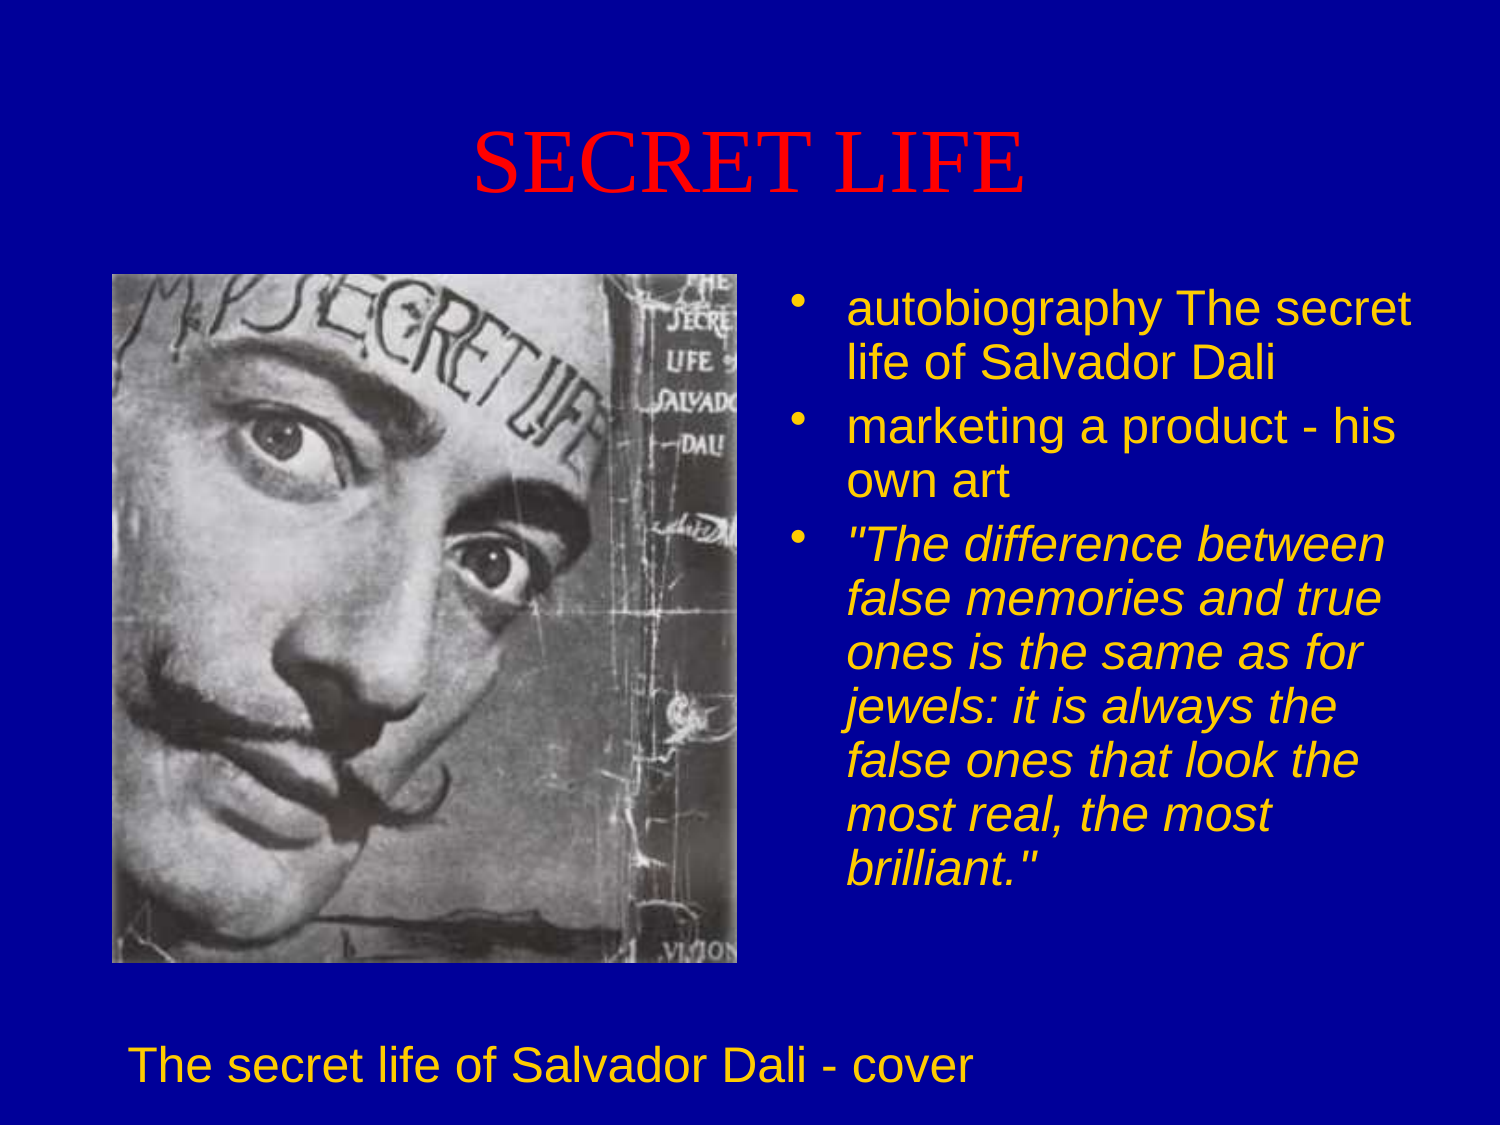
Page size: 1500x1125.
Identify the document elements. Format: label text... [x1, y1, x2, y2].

text_box The secret life of Salvador Dali - cover [112, 1024, 1188, 1100]
picture [112, 274, 737, 963]
list autobiography The secret life of Salvador Dali marketing a product - his own art "The difference between false memories and true ones is the same as for jewels: it is always the false ones that look the most real, the most brilliant." [774, 275, 1438, 950]
title SECRET LIFE [112, 62, 1388, 250]
